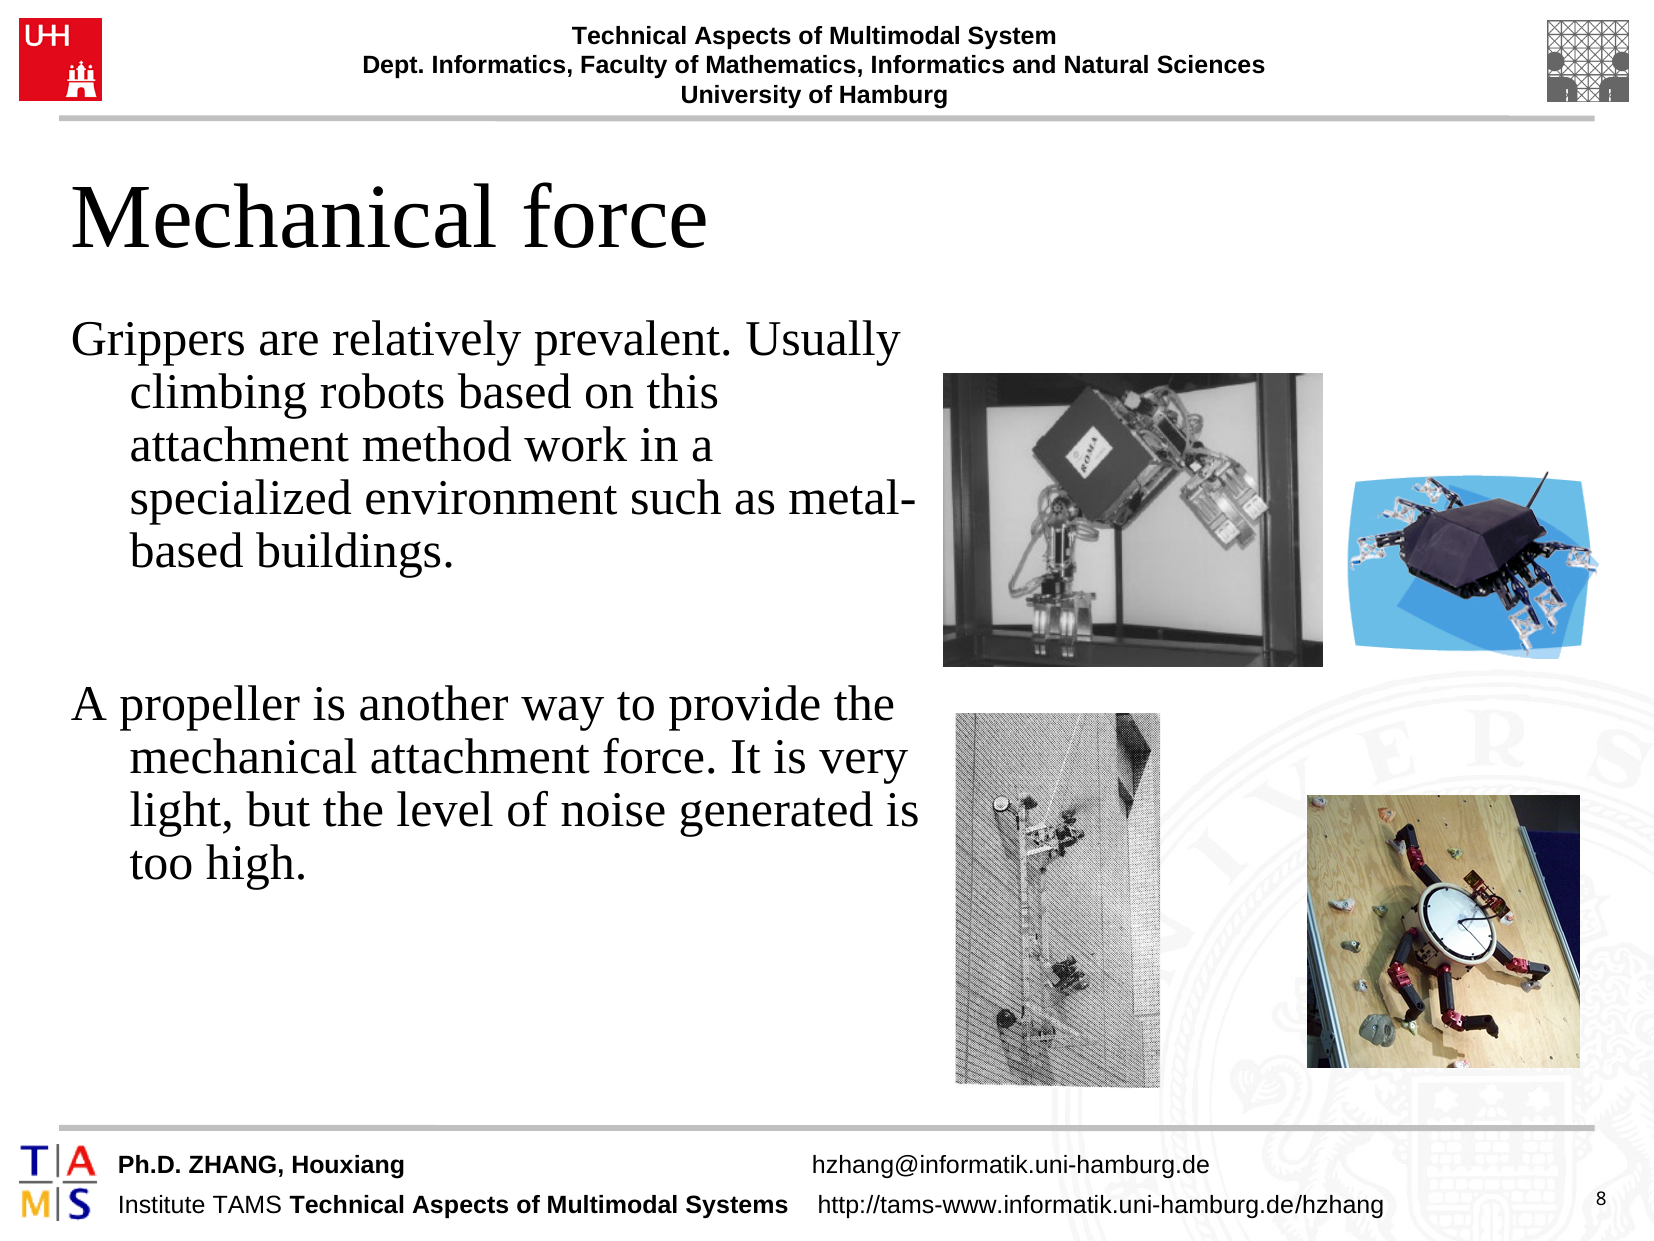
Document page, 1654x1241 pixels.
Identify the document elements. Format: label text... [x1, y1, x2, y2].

picture [19, 18, 102, 101]
list Grippers are relatively prevalent. Usually climbing robots based on this attachment method work in a specialized environment such as metal-based buildings. A propeller is another way to provide the mechanical attachment force. It is very light, but the level of noise generated is too high. [70, 312, 934, 1105]
picture [19, 1144, 97, 1221]
picture [1342, 467, 1603, 673]
title Mechanical force [70, 135, 1583, 298]
picture [1547, 20, 1629, 102]
picture [955, 713, 1161, 1088]
picture [1307, 795, 1580, 1068]
picture [943, 373, 1323, 667]
